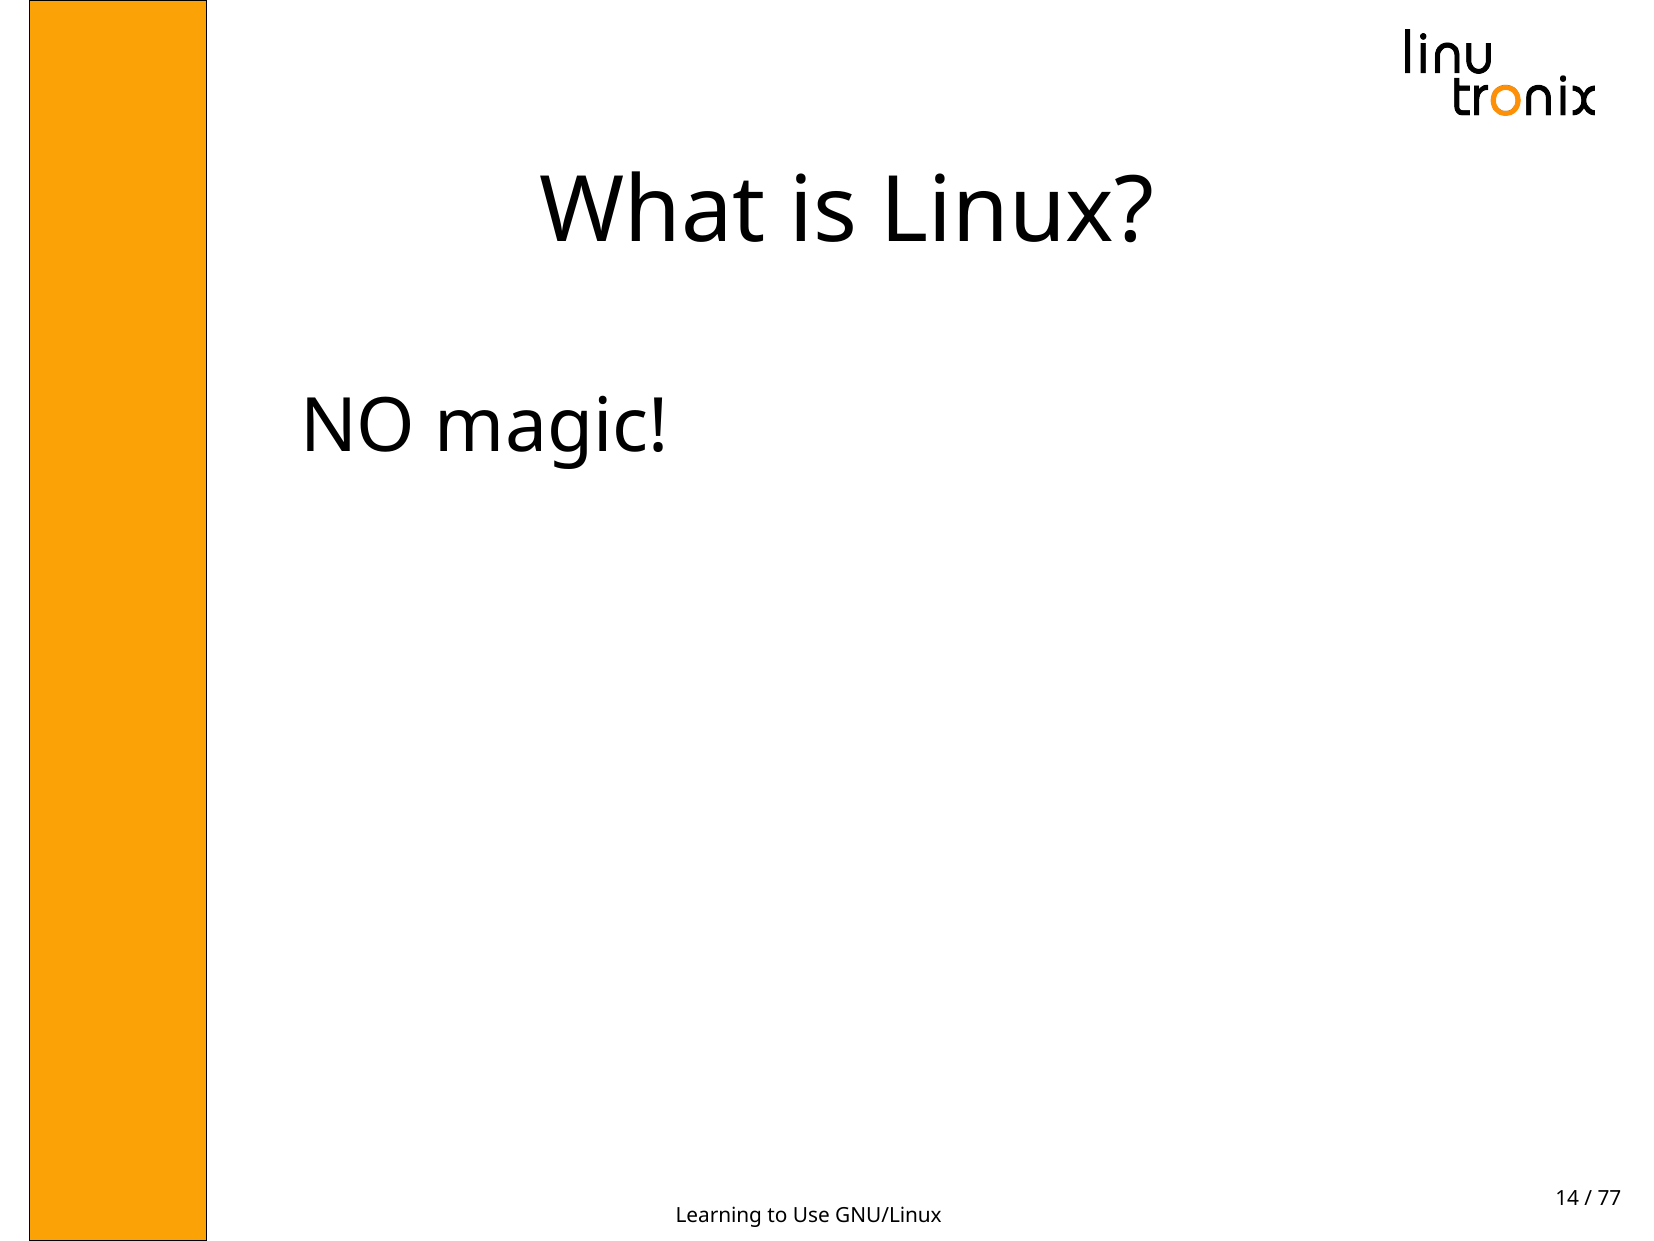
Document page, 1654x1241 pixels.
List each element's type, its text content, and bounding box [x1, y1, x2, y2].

text_box What is Linux? [539, 143, 1209, 263]
text_box NO magic! [300, 370, 698, 469]
picture [1405, 29, 1595, 116]
